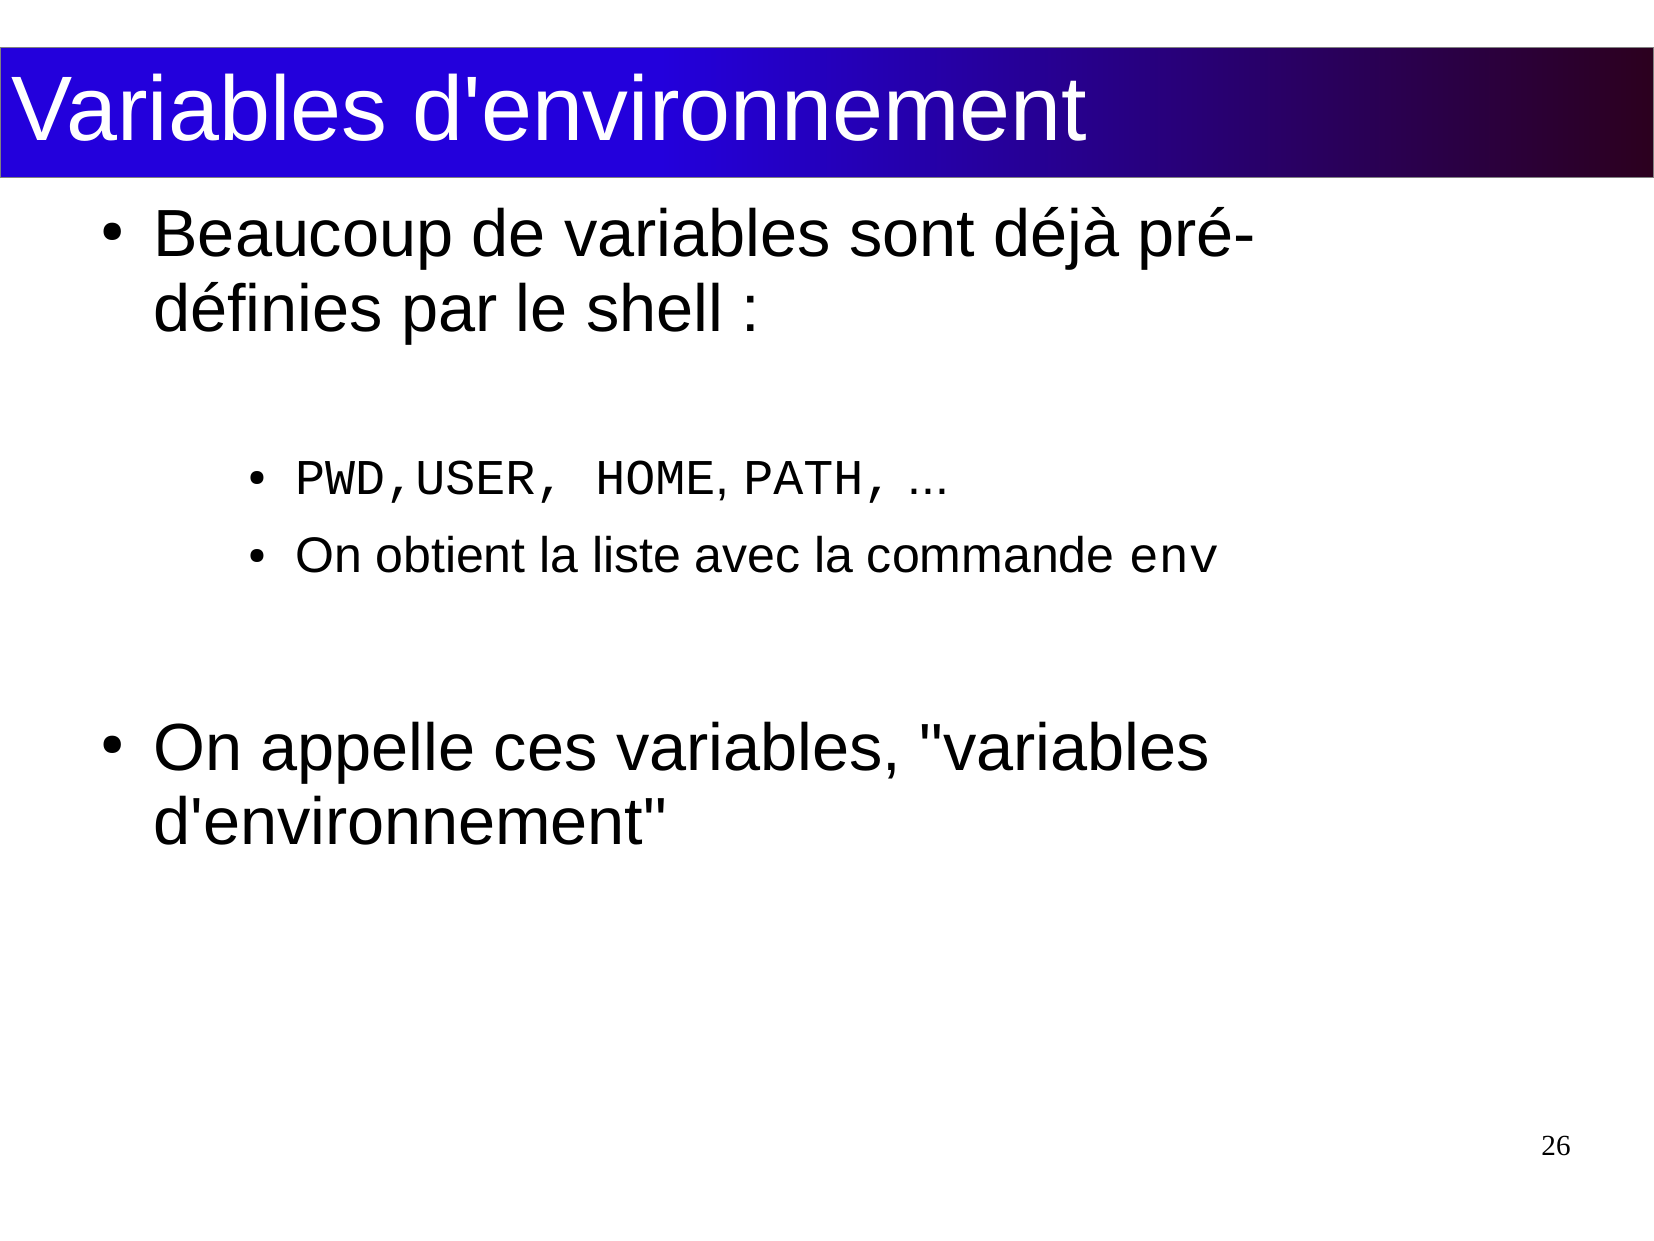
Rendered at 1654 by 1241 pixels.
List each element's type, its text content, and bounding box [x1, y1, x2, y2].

title Variables d'environnement [11, 5, 1642, 213]
list Beaucoup de variables sont déjà pré-définies par le shell : PWD,USER, HOME, PATH, ... On obtient la liste avec la commande env On appelle ces variables, "variables d'environnement" [82, 195, 1538, 916]
